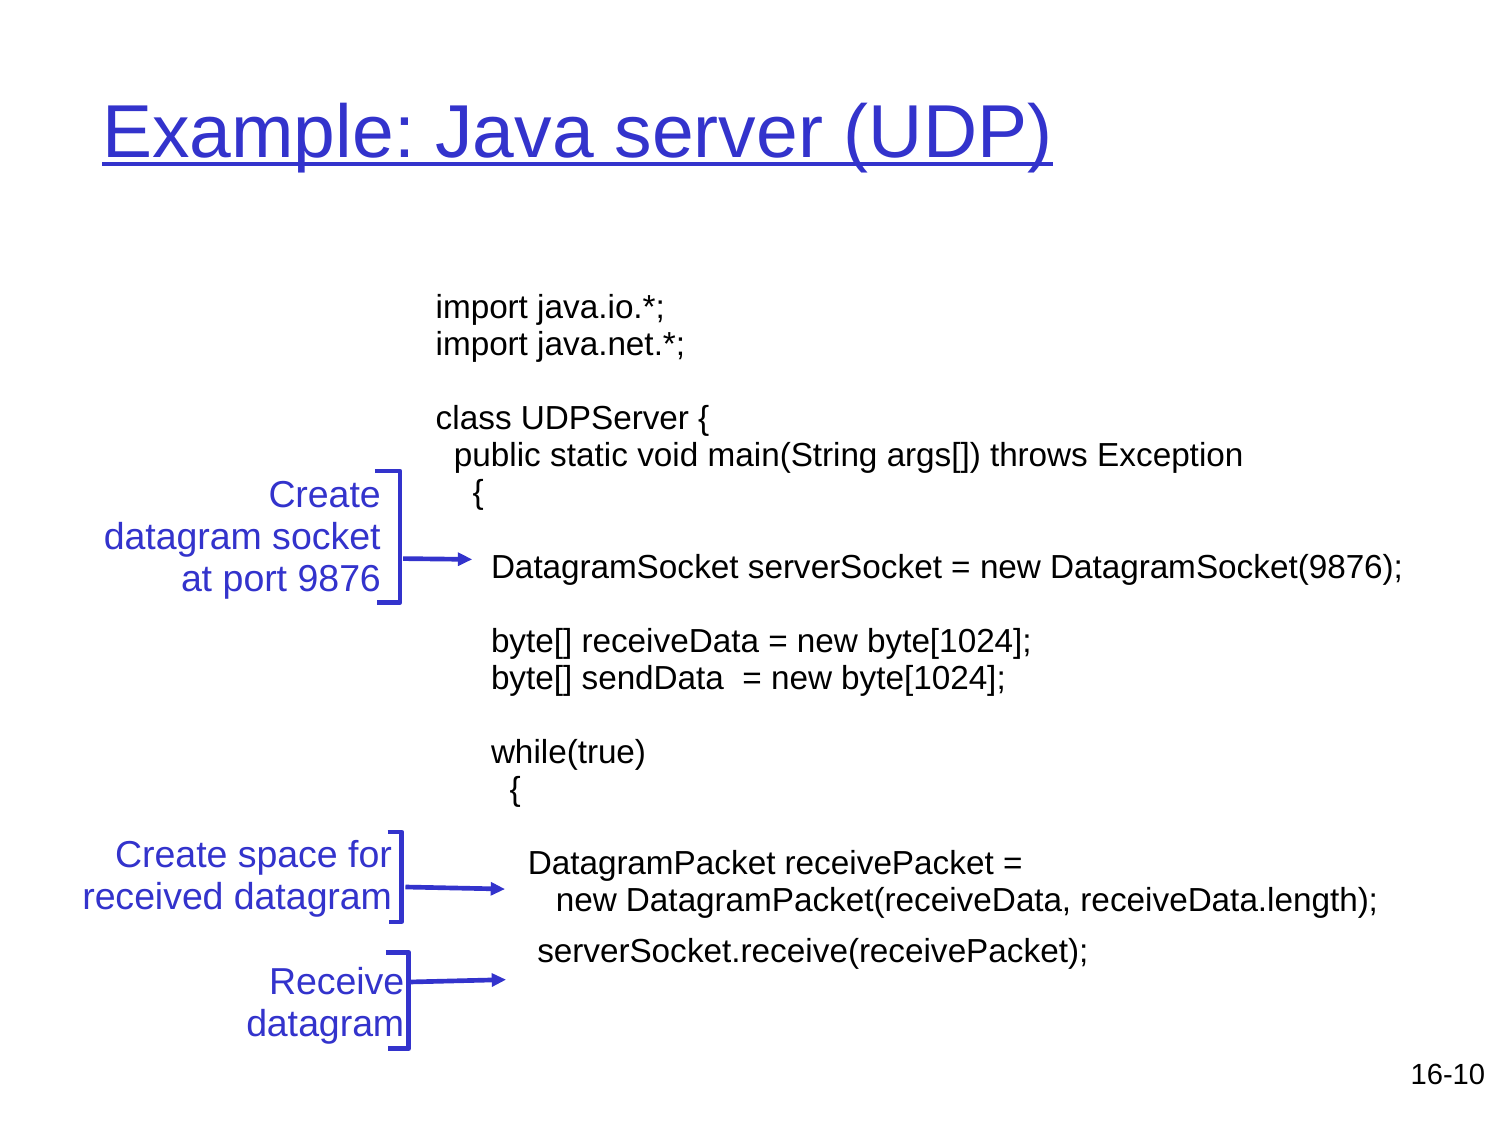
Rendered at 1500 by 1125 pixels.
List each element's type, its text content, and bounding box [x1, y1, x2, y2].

text_box Create space for received datagram [67, 826, 407, 926]
title Example: Java server (UDP) [87, 37, 1363, 225]
text_box import java.io.*; import java.net.*; class UDPServer { public static void main(String args[]) throws Exception { DatagramSocket serverSocket = new DatagramSocket(9876); byte[] receiveData = new byte[1024]; byte[] sendData = new byte[1024]; while(true) { DatagramPacket receivePacket = new DatagramPacket(receiveData, receiveData.length); serverSocket.receive(receivePacket); [420, 281, 1429, 982]
text_box Receive datagram [217, 952, 420, 1052]
text_box Create datagram socket at port 9876 [89, 465, 396, 608]
